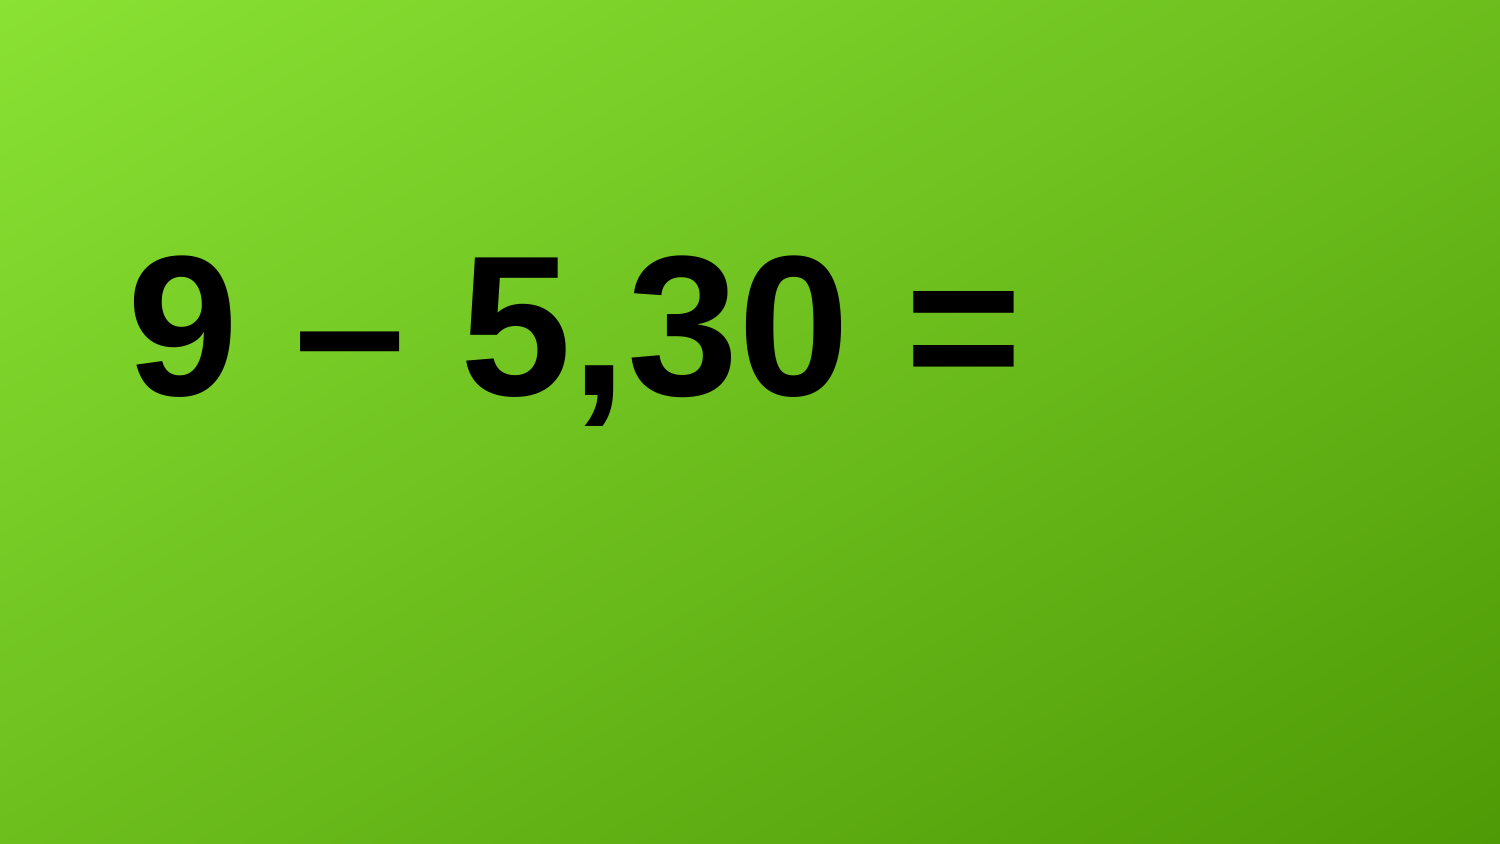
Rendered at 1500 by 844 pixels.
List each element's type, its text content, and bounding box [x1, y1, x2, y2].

title 9 – 5,30 = [112, 259, 1388, 450]
